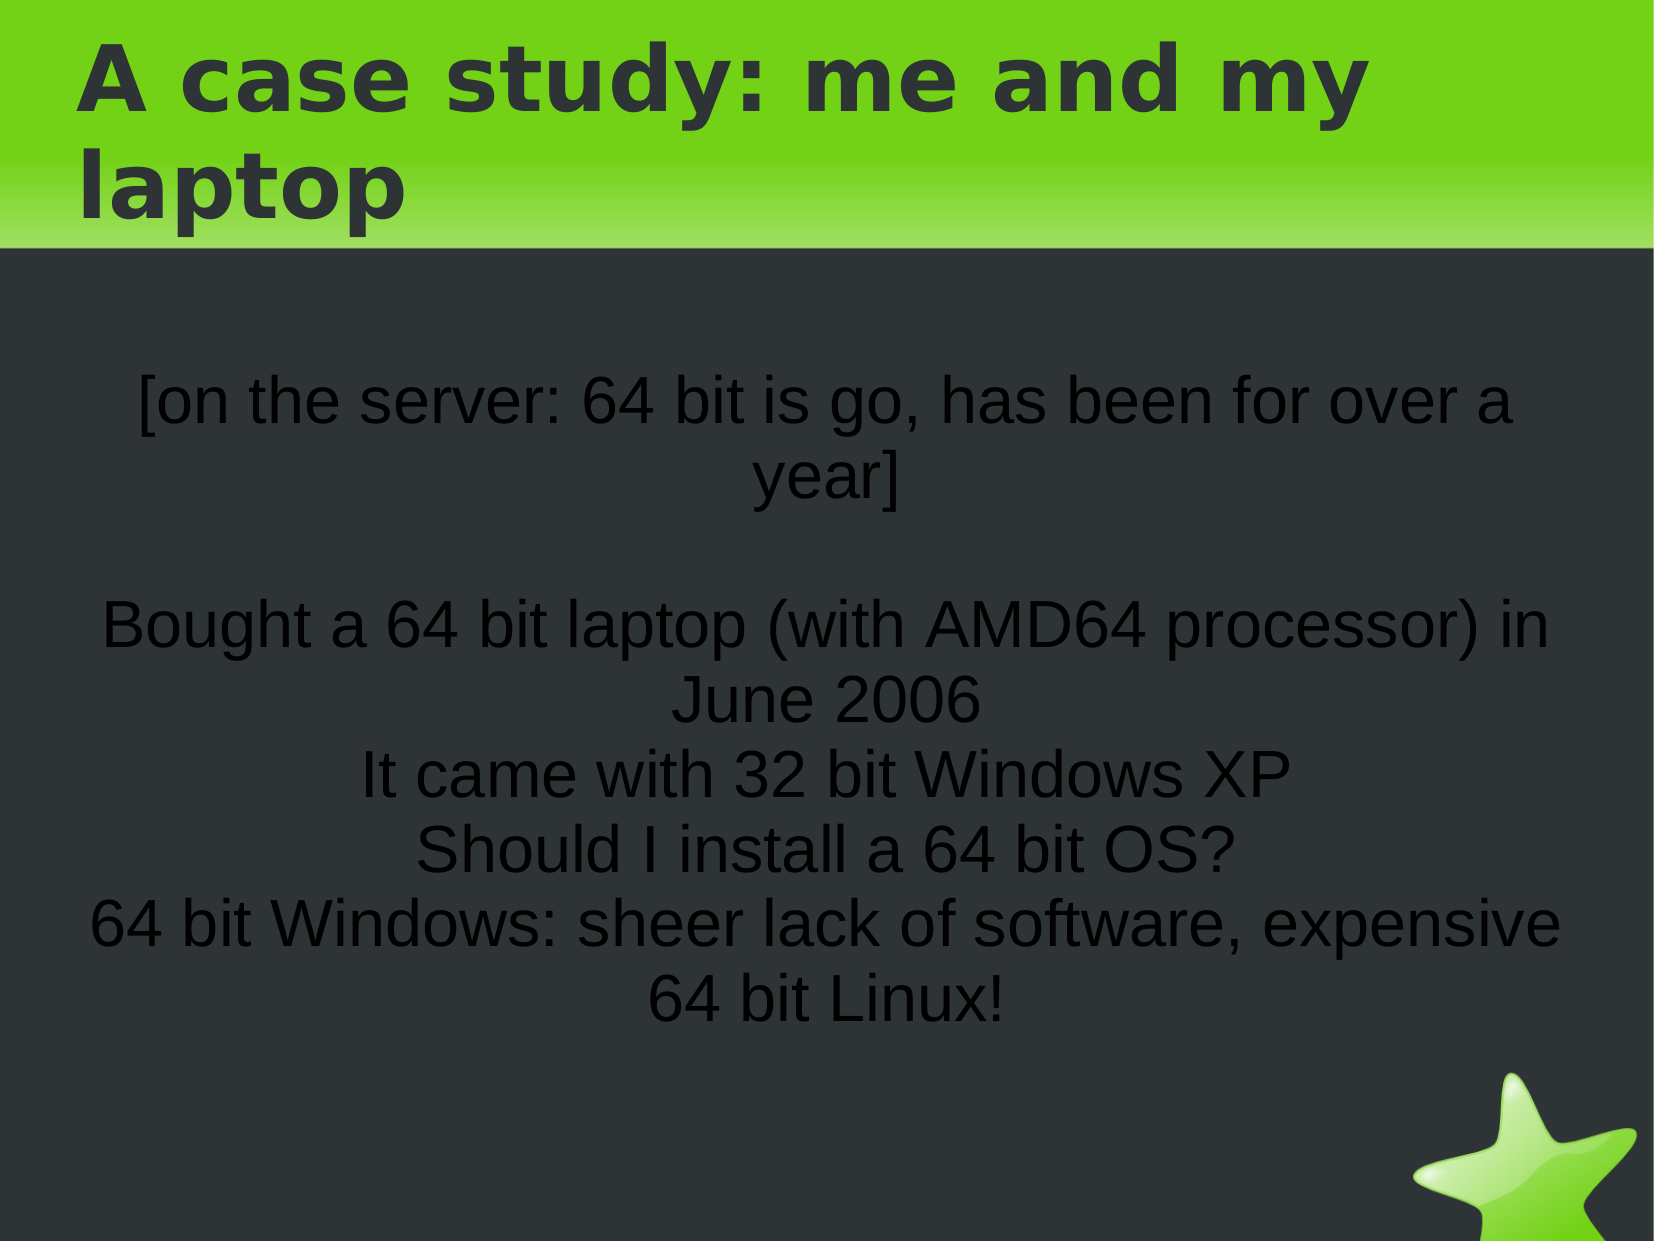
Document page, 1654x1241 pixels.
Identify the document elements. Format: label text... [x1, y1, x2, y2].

subtitle [on the server: 64 bit is go, has been for over a year] Bought a 64 bit laptop (with AMD64 processor) in June 2006 It came with 32 bit Windows XP Should I install a 64 bit OS? 64 bit Windows: sheer lack of software, expensive 64 bit Linux! [82, 284, 1571, 1115]
title A case study: me and my laptop [76, 25, 1565, 240]
picture [0, 0, 1654, 1241]
